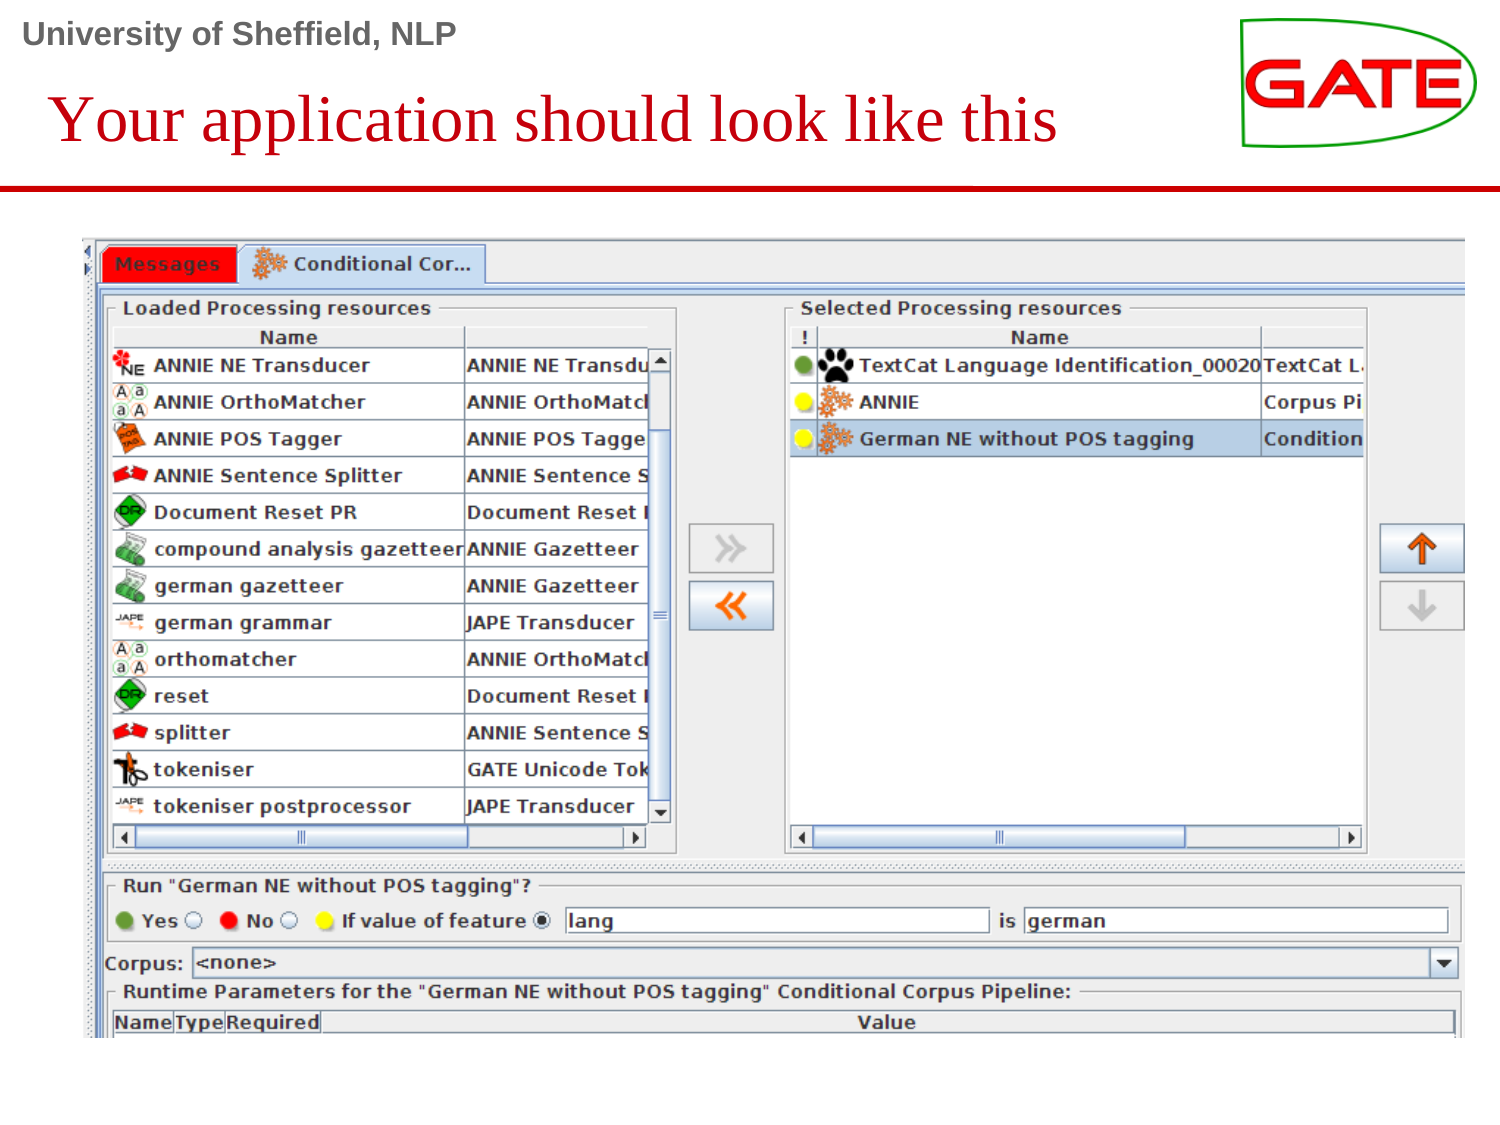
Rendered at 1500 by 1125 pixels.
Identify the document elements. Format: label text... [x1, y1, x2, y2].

picture [1240, 18, 1477, 148]
title Your application should look like this [47, 59, 1241, 180]
picture [82, 212, 1465, 1063]
